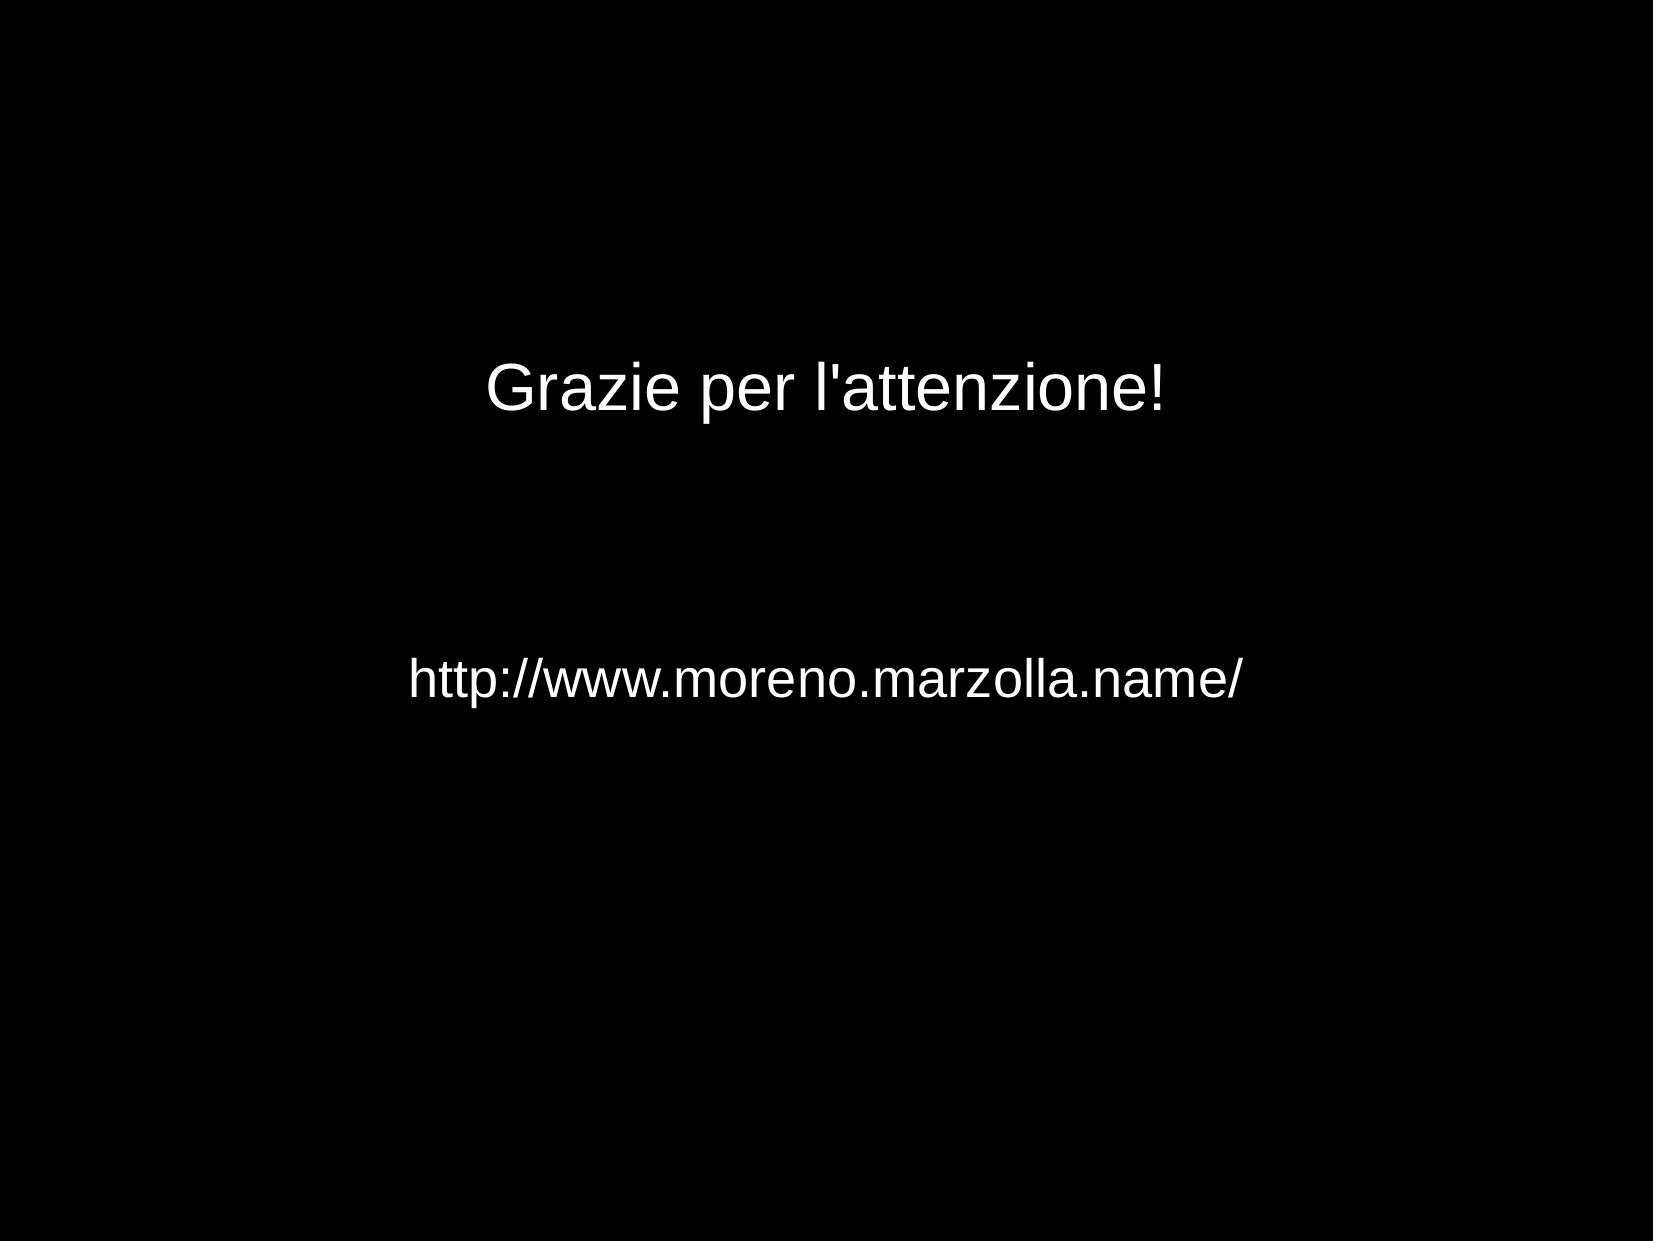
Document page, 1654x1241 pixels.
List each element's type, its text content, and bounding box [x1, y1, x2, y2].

subtitle Grazie per l'attenzione! http://www.moreno.marzolla.name/ [82, 49, 1571, 1010]
